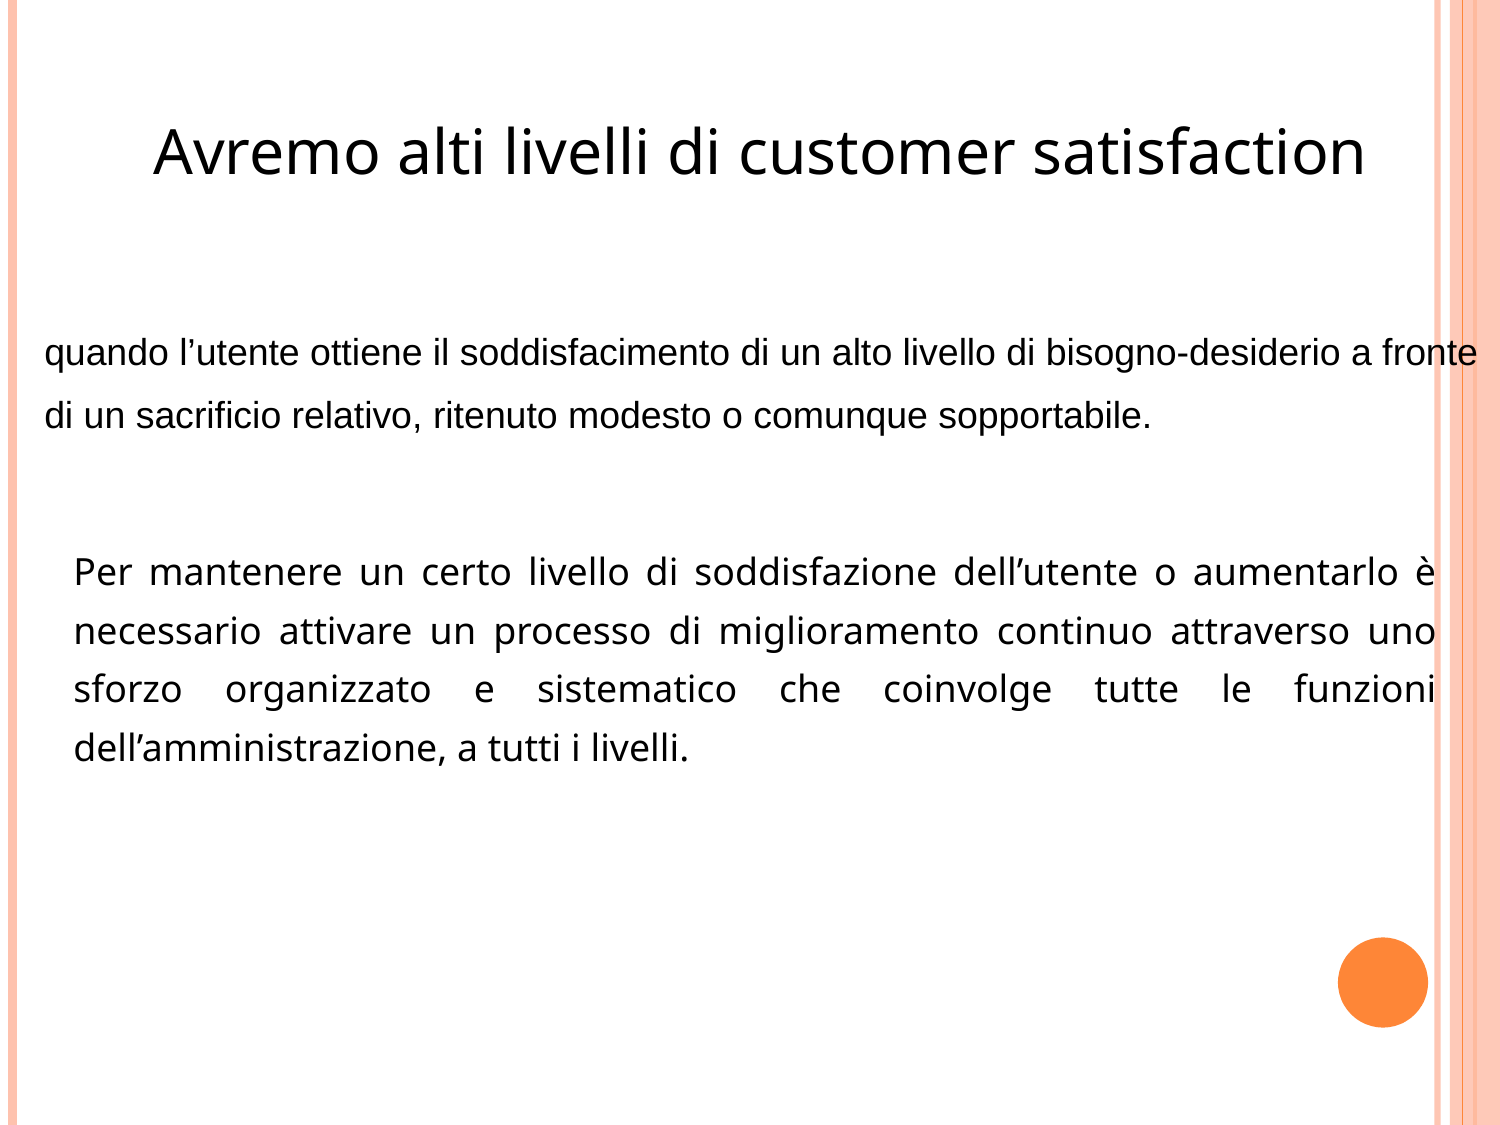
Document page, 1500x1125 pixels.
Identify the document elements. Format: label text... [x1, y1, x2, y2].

text_box Avremo alti livelli di customer satisfaction [123, 55, 1399, 244]
text_box Per mantenere un certo livello di soddisfazione dell’utente o aumentarlo è necessario attivare un processo di miglioramento continuo attraverso uno sforzo organizzato e sistematico che coinvolge tutte le funzioni dell’amministrazione, a tutti i livelli. [58, 527, 1453, 776]
text_box quando l’utente ottiene il soddisfacimento di un alto livello di bisogno-desiderio a fronte di un sacrificio relativo, ritenuto modesto o comunque sopportabile. [29, 339, 1500, 516]
